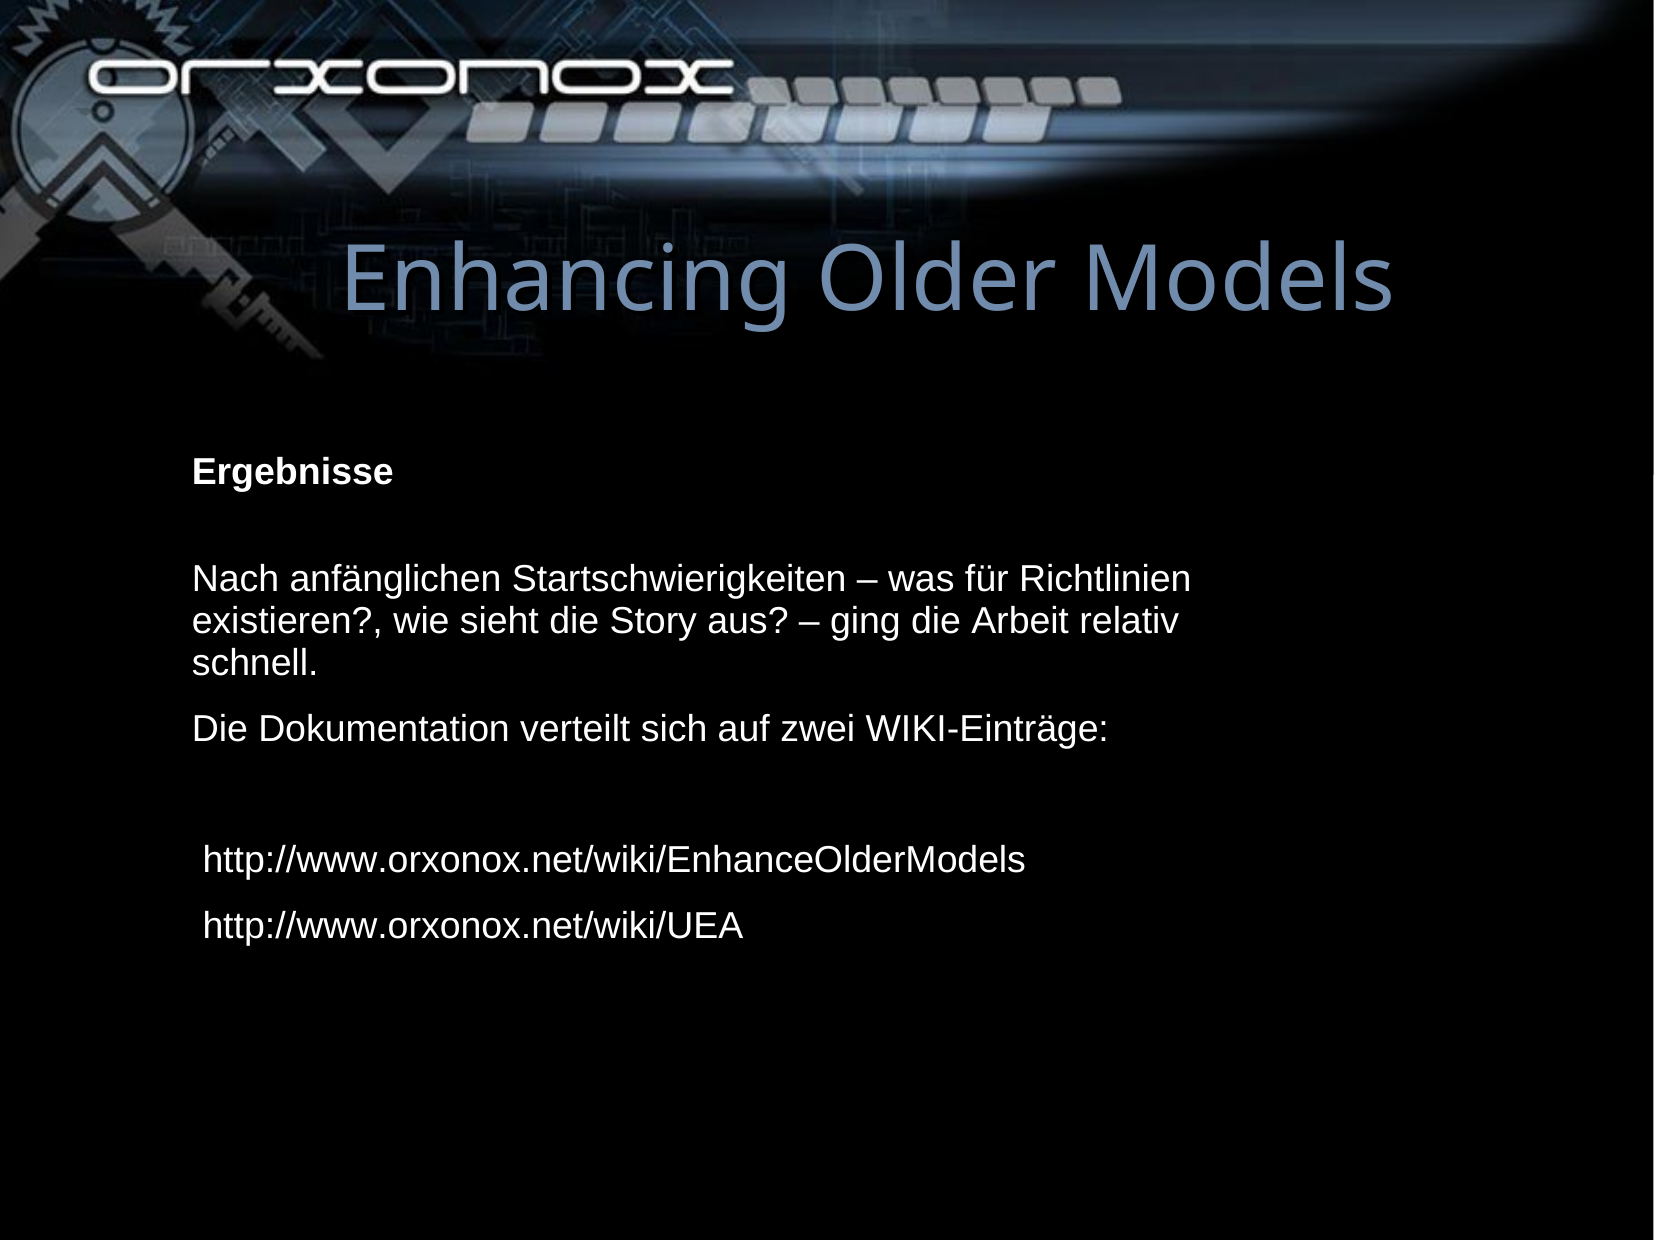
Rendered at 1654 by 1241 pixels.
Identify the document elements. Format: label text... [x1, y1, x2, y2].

picture [0, 0, 1654, 475]
text_box Ergebnisse Nach anfänglichen Startschwierigkeiten – was für Richtlinien existieren?, wie sieht die Story aus? – ging die Arbeit relativ schnell. Die Dokumentation verteilt sich auf zwei WIKI-Einträge: http://www.orxonox.net/wiki/EnhanceOlderModels http://www.orxonox.net/wiki/UEA [177, 442, 1329, 1020]
text_box Enhancing Older Models [324, 205, 1477, 328]
